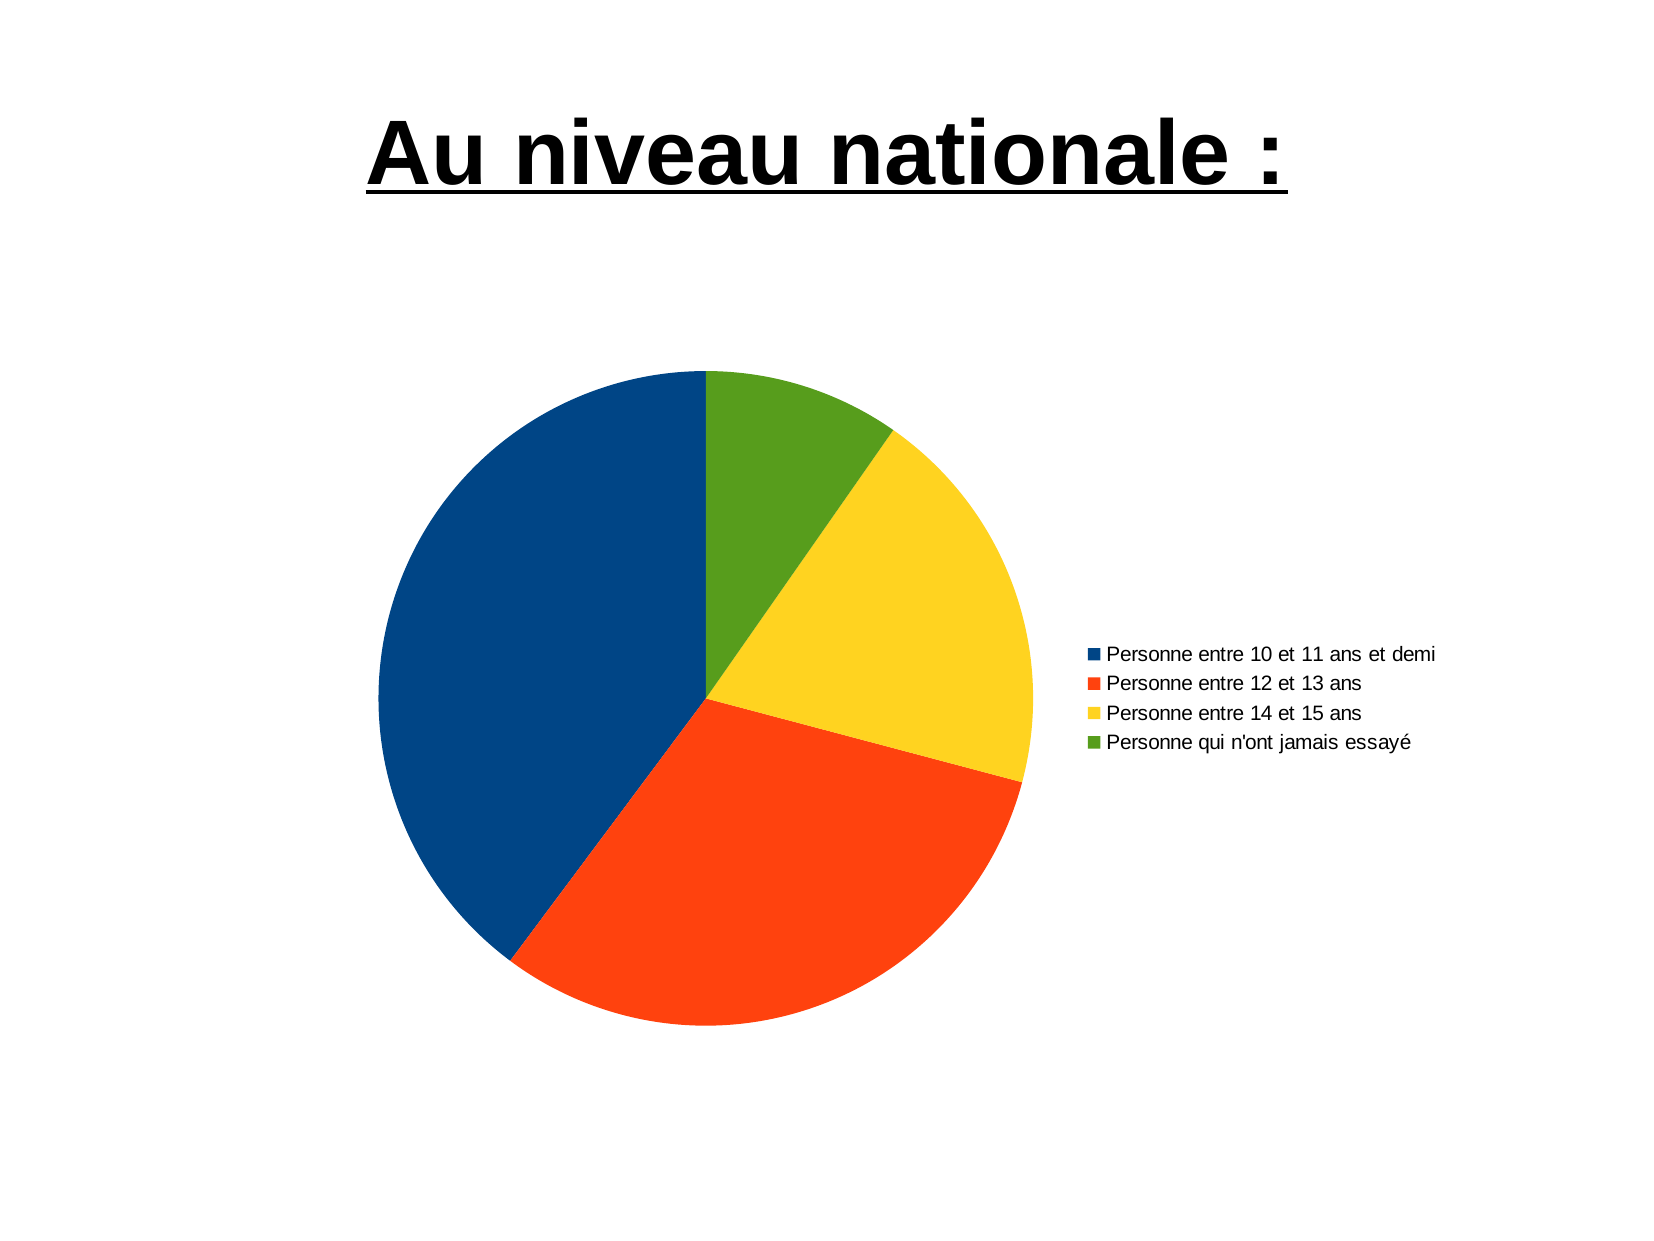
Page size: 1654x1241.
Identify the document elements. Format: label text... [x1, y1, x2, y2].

chart [330, 357, 1456, 1040]
title Au niveau nationale : [82, 49, 1571, 257]
